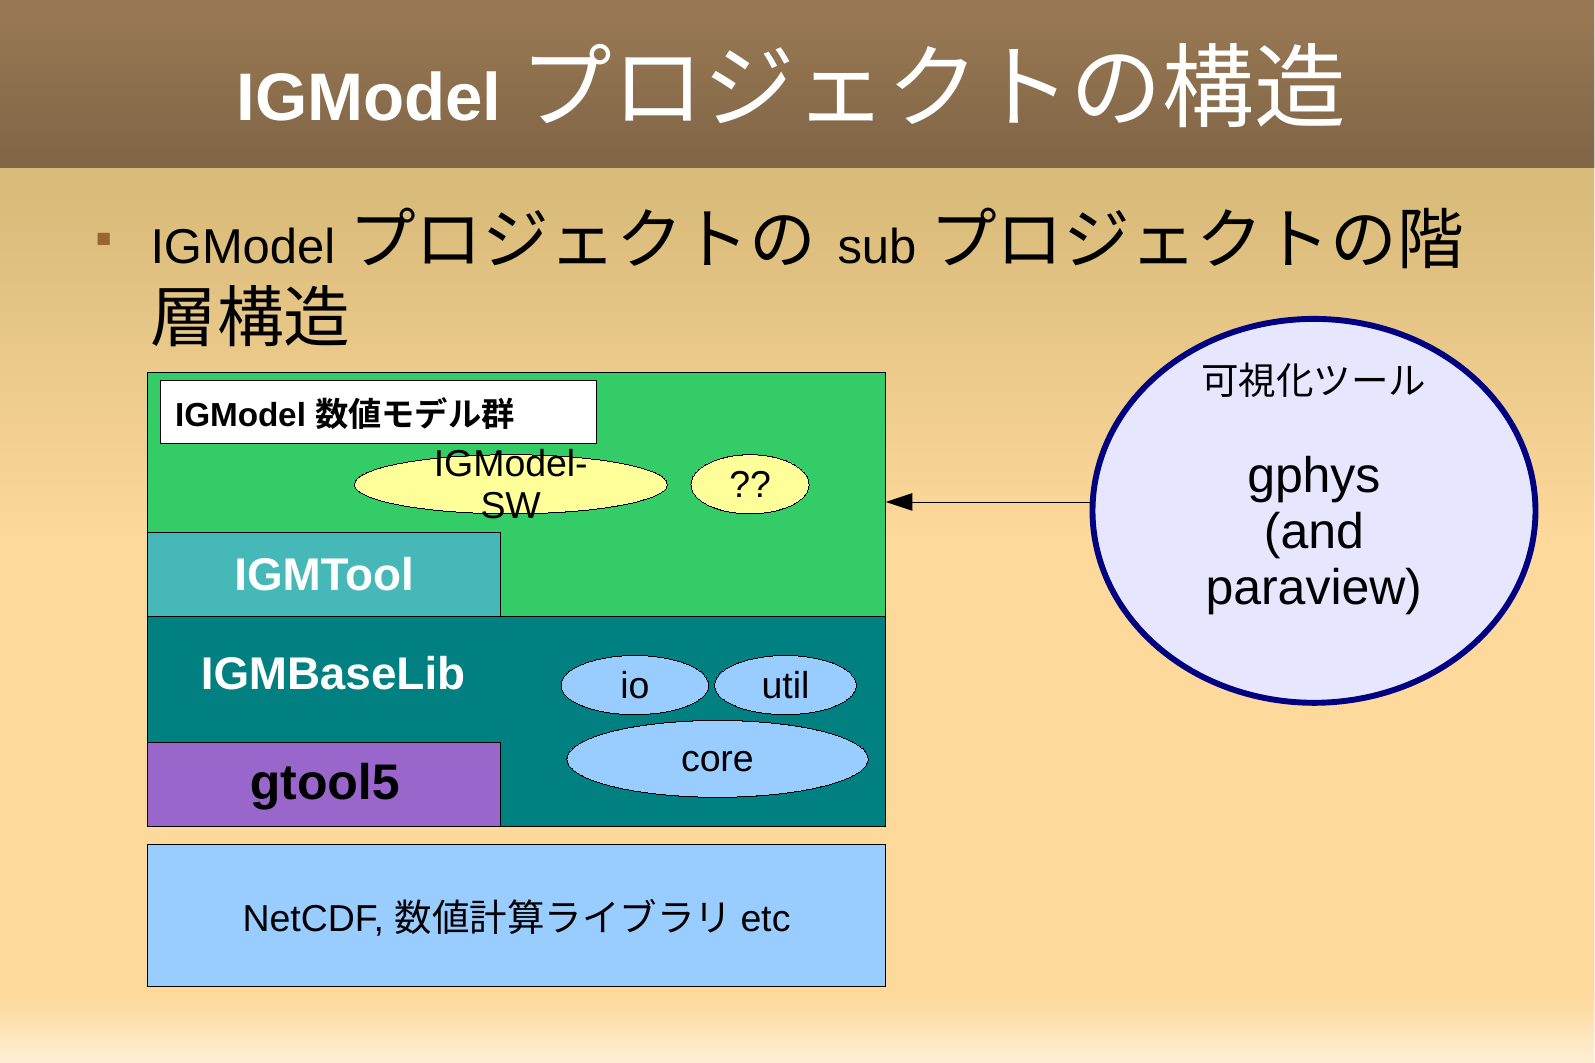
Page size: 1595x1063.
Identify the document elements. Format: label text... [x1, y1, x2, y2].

text_box IGMBaseLib [186, 640, 540, 722]
text_box IGModel 数値モデル群 [160, 380, 597, 443]
text_box io [561, 655, 709, 715]
text_box NetCDF, 数値計算ライブラリ etc [147, 844, 886, 987]
text_box core [566, 720, 869, 798]
text_box gtool5 [147, 743, 500, 827]
text_box [147, 372, 886, 827]
text_box util [714, 655, 857, 715]
text_box ?? [690, 454, 810, 514]
title IGModel プロジェクトの構造 [74, 0, 1510, 178]
picture [0, 0, 1595, 1063]
text_box 可視化ツール gphys (and paraview) [1092, 318, 1536, 703]
text_box IGMTool [147, 533, 500, 616]
text_box IGModel-SW [354, 454, 668, 514]
text_box IGModel-SW [483, 454, 495, 471]
list IGModel プロジェクトの sub プロジェクトの階層構造 [79, 201, 1515, 904]
